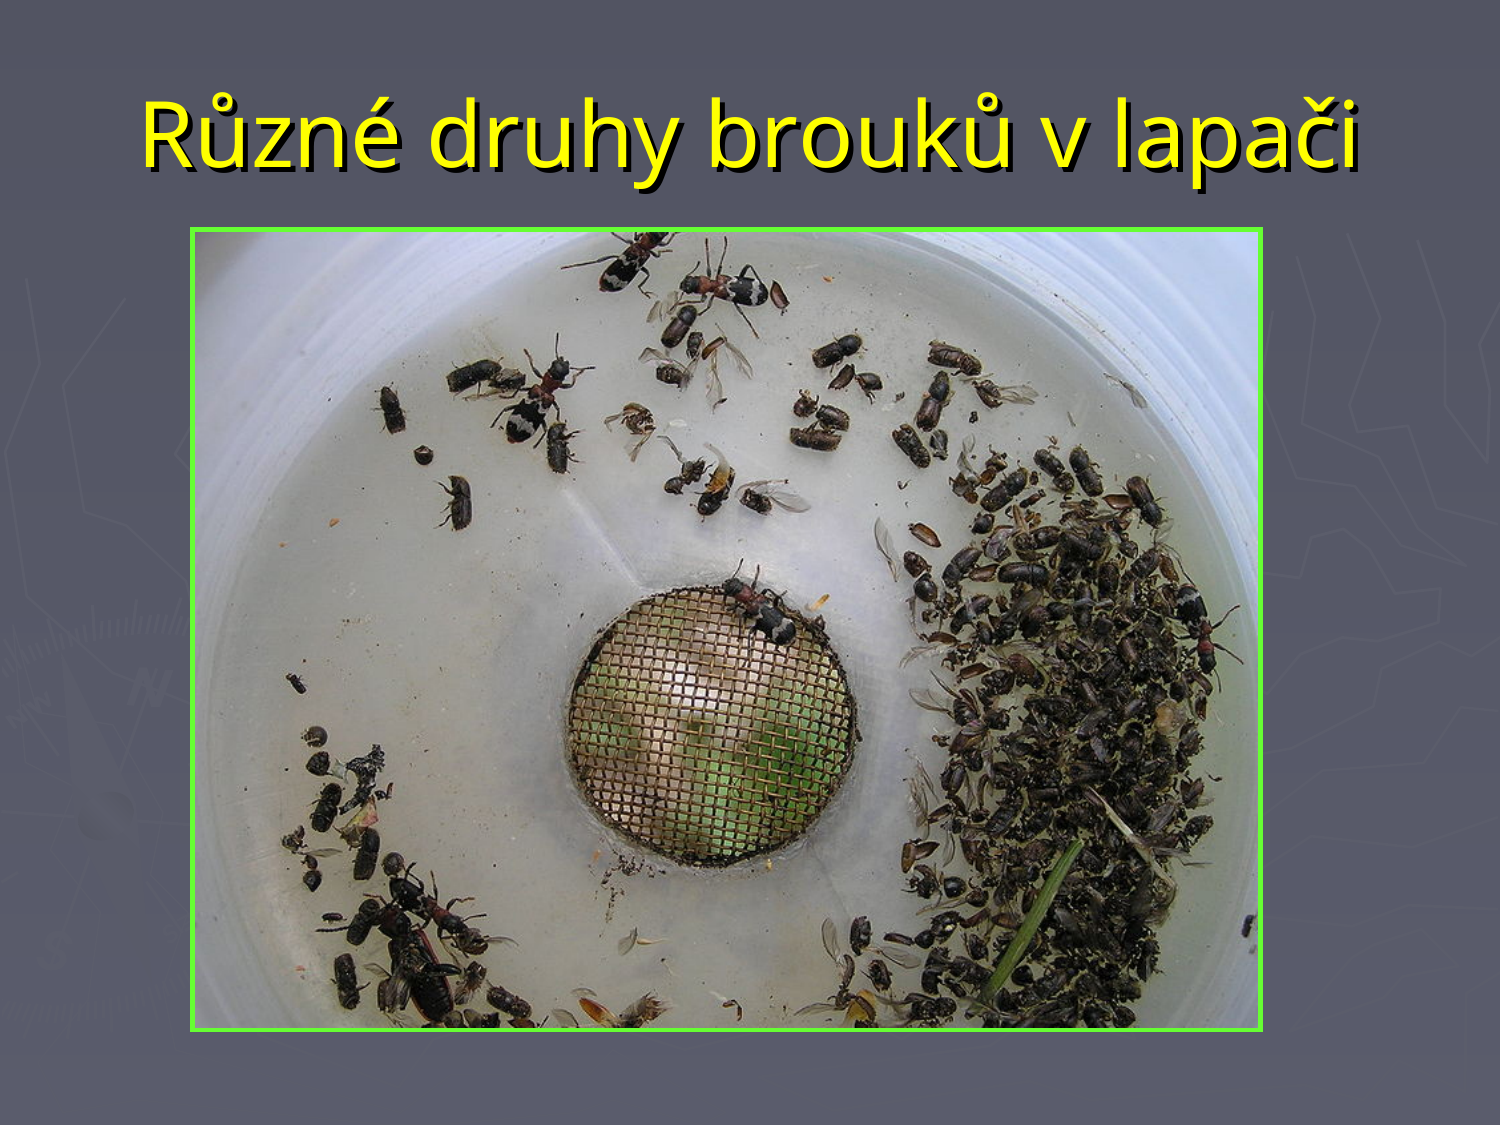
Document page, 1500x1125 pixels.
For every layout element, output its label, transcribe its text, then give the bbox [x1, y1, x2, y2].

picture [194, 231, 1258, 1028]
title Různé druhy brouků v lapači [49, 37, 1451, 225]
